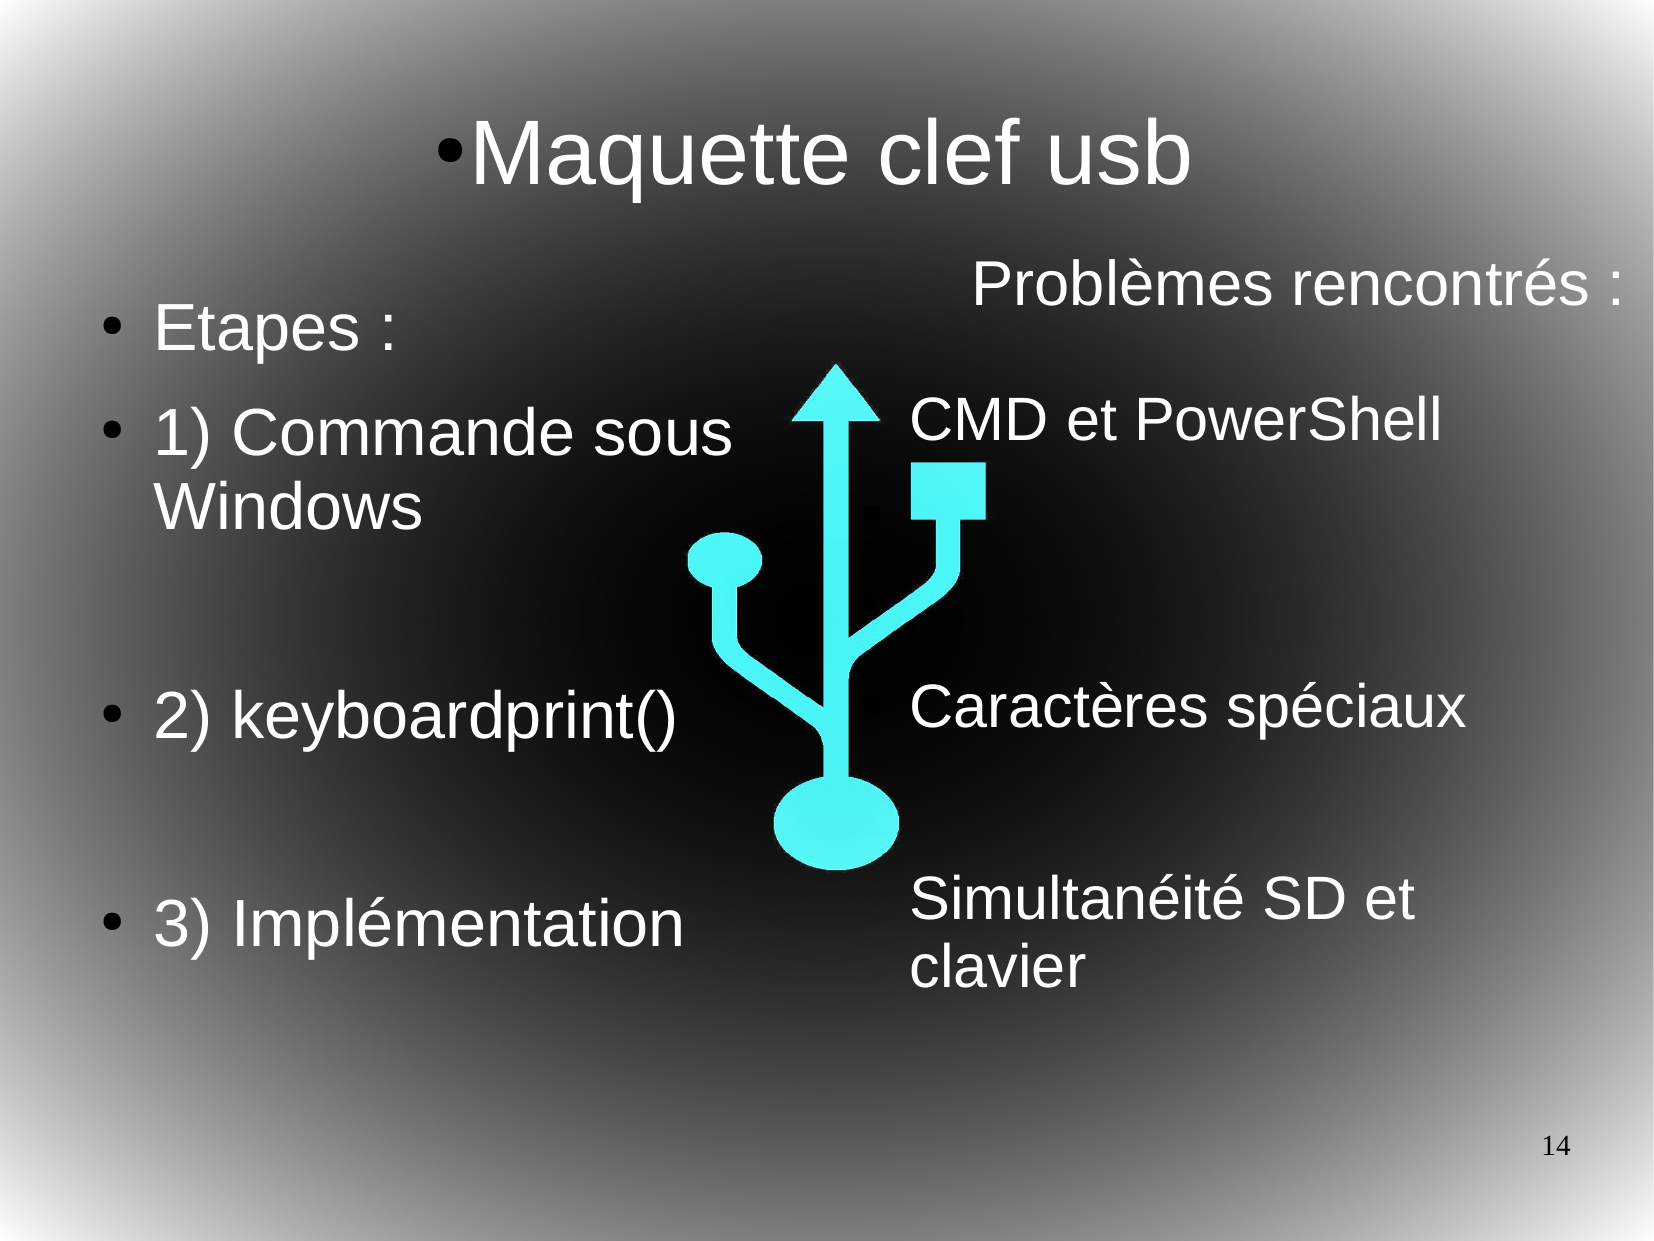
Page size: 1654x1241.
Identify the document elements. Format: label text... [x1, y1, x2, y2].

list Etapes : 1) Commande sous Windows 2) keyboardprint() 3) Implémentation [82, 290, 809, 1010]
picture [0, 0, 1654, 1241]
list Problèmes rencontrés : [904, 248, 1630, 386]
title Maquette clef usb [82, 49, 1571, 257]
list CMD et PowerShell Caractères spéciaux Simultanéité SD et clavier [844, 385, 1595, 1004]
